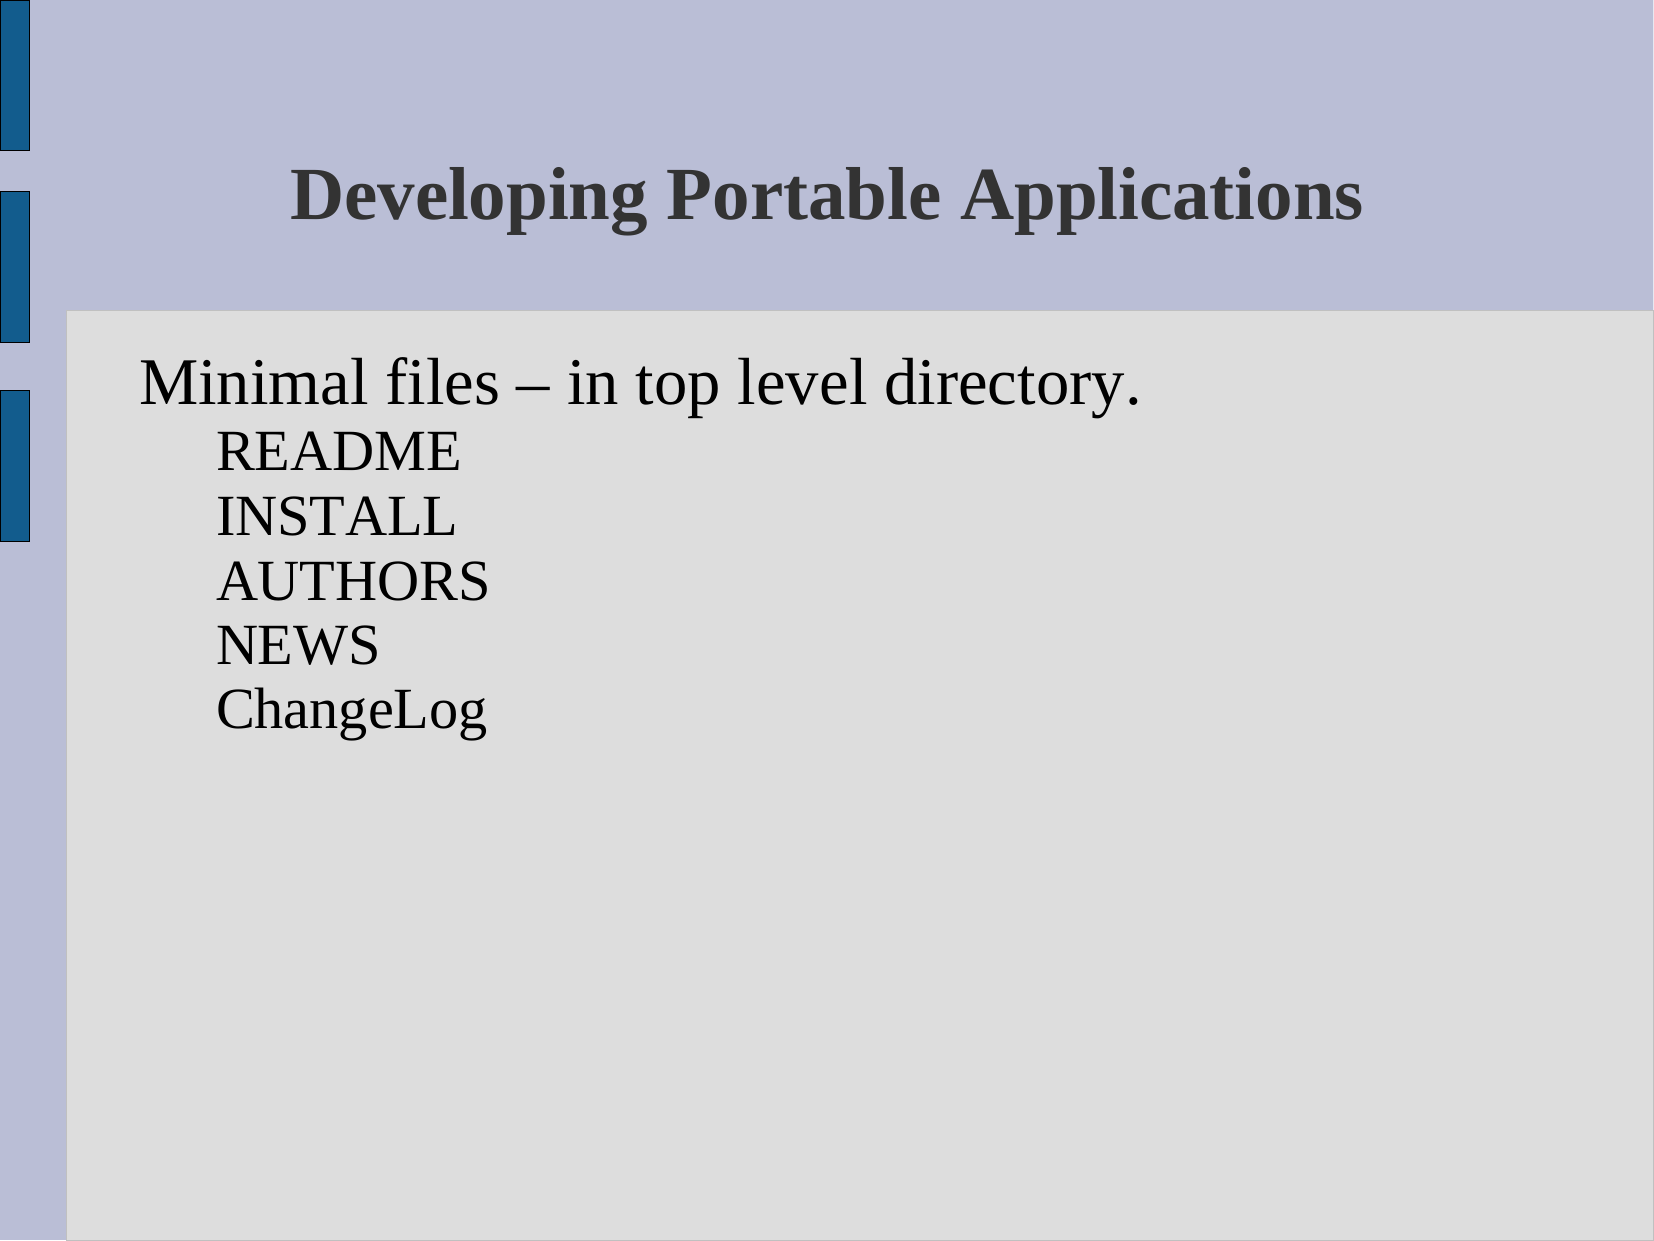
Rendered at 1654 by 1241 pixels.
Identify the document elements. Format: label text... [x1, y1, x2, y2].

title Developing Portable Applications [121, 91, 1534, 299]
list Minimal files – in top level directory. README INSTALL AUTHORS NEWS ChangeLog [121, 344, 1534, 1127]
